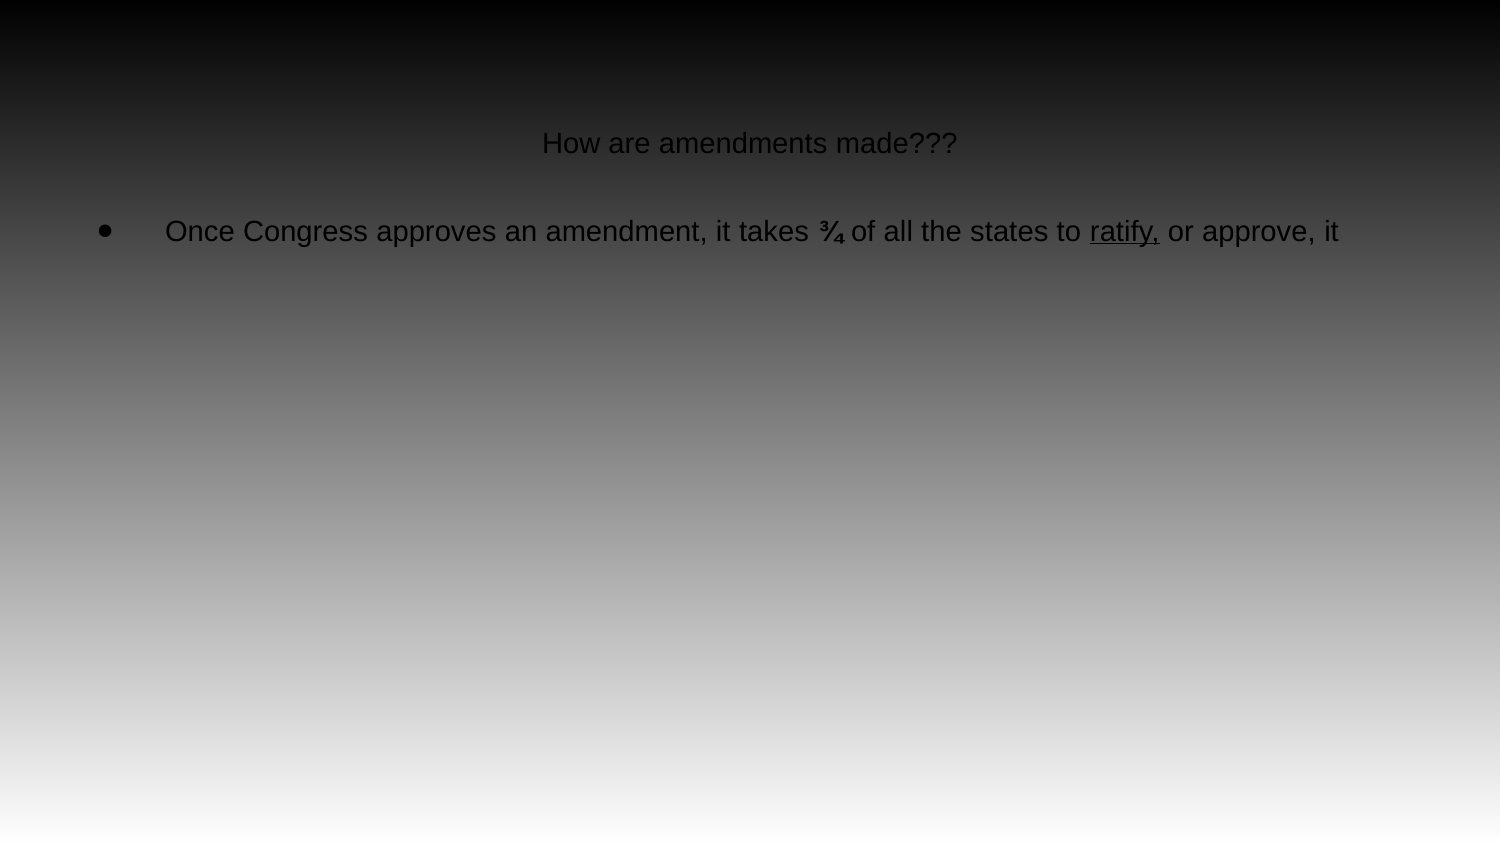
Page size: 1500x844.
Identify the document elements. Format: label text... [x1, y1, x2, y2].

list Once Congress approves an amendment, it takes ¾ of all the states to ratify, or approve, it [75, 196, 1425, 808]
title How are amendments made??? [75, 33, 1425, 175]
